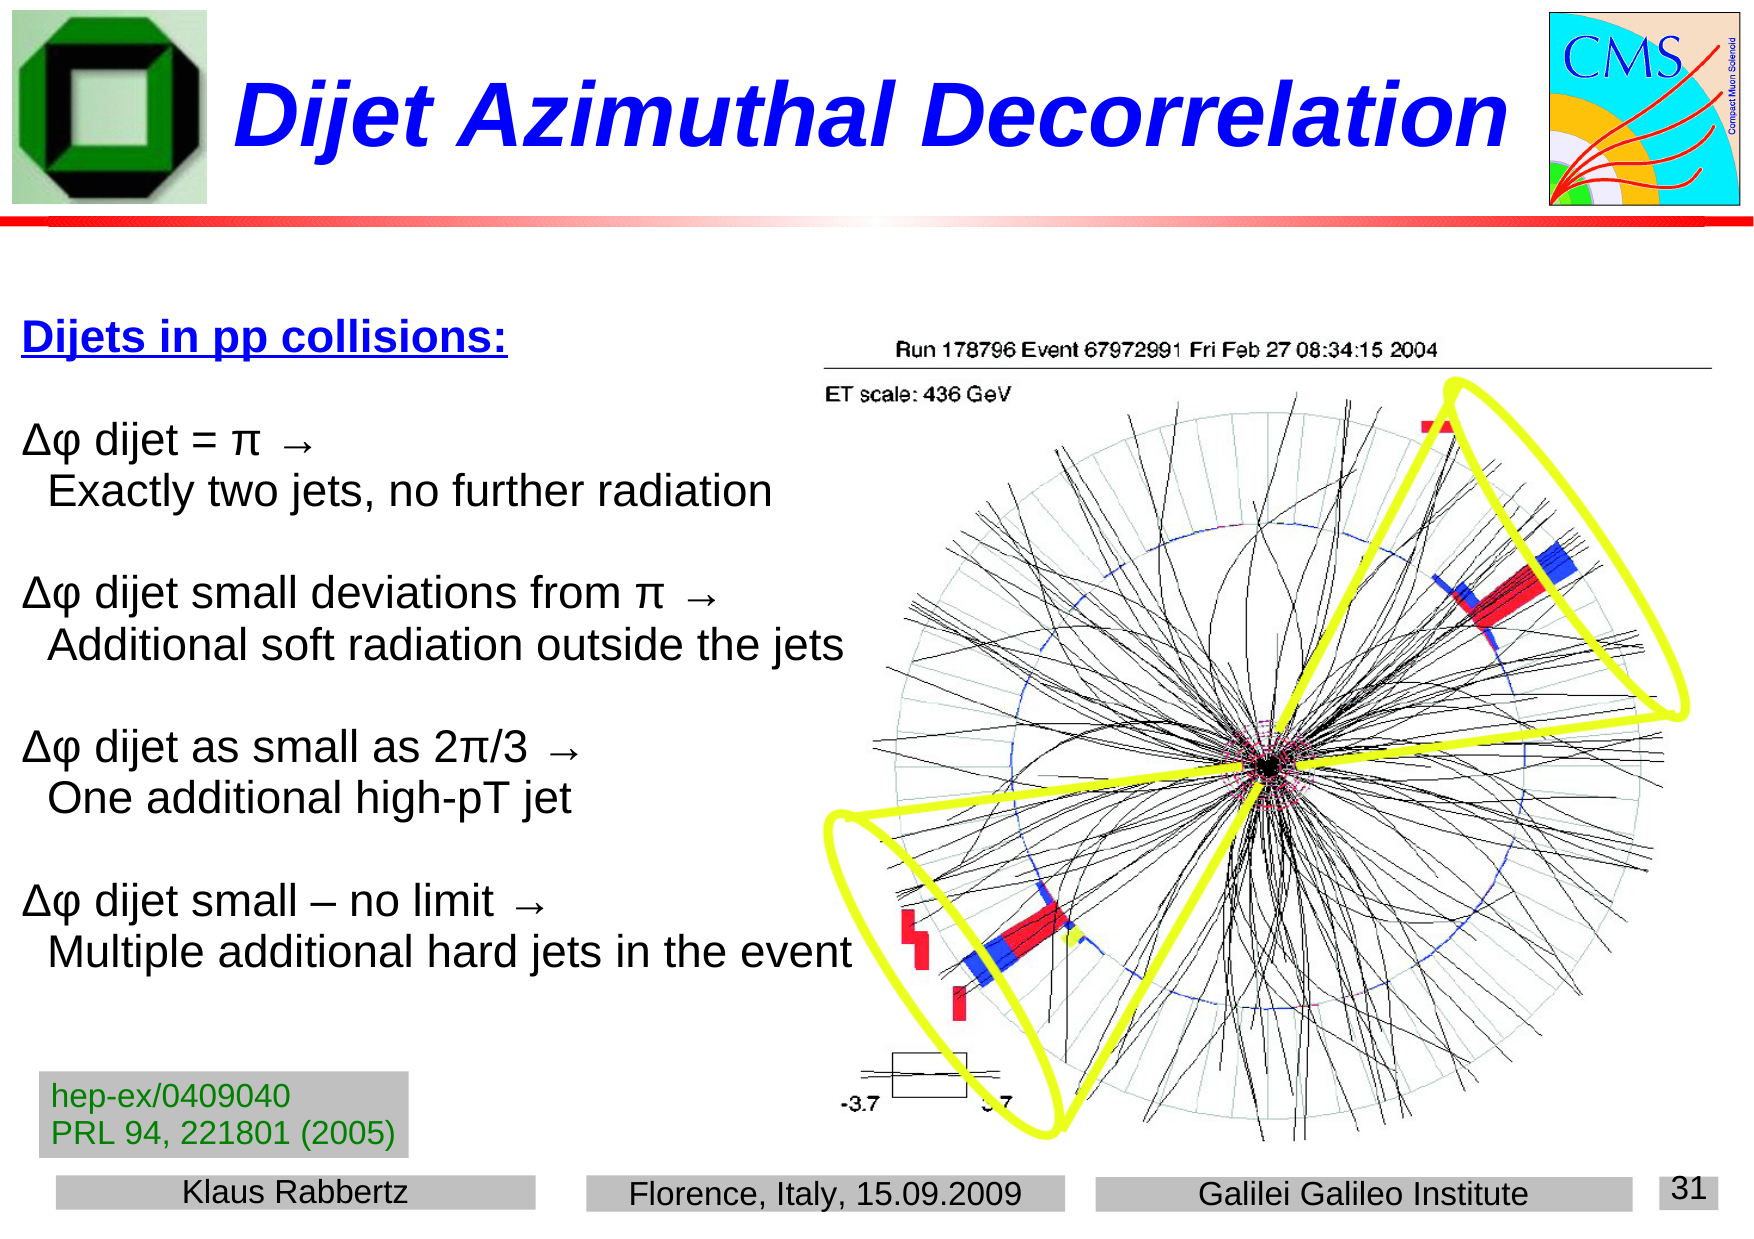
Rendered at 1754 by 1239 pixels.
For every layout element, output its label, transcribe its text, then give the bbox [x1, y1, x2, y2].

picture [800, 331, 1724, 1164]
text_box Dijets in pp collisions: Δφ dijet = π → Exactly two jets, no further radiation Δφ dijet small deviations from π → Additional soft radiation outside the jets Δφ dijet as small as 2π/3 → One additional high-pT jet Δφ dijet small – no limit → Multiple additional hard jets in the event [9, 305, 894, 1126]
picture [12, 10, 207, 204]
text_box hep-ex/0409040 PRL 94, 221801 (2005) [39, 1071, 409, 1158]
picture [1548, 11, 1741, 206]
title Dijet Azimuthal Decorrelation [220, 27, 1525, 202]
